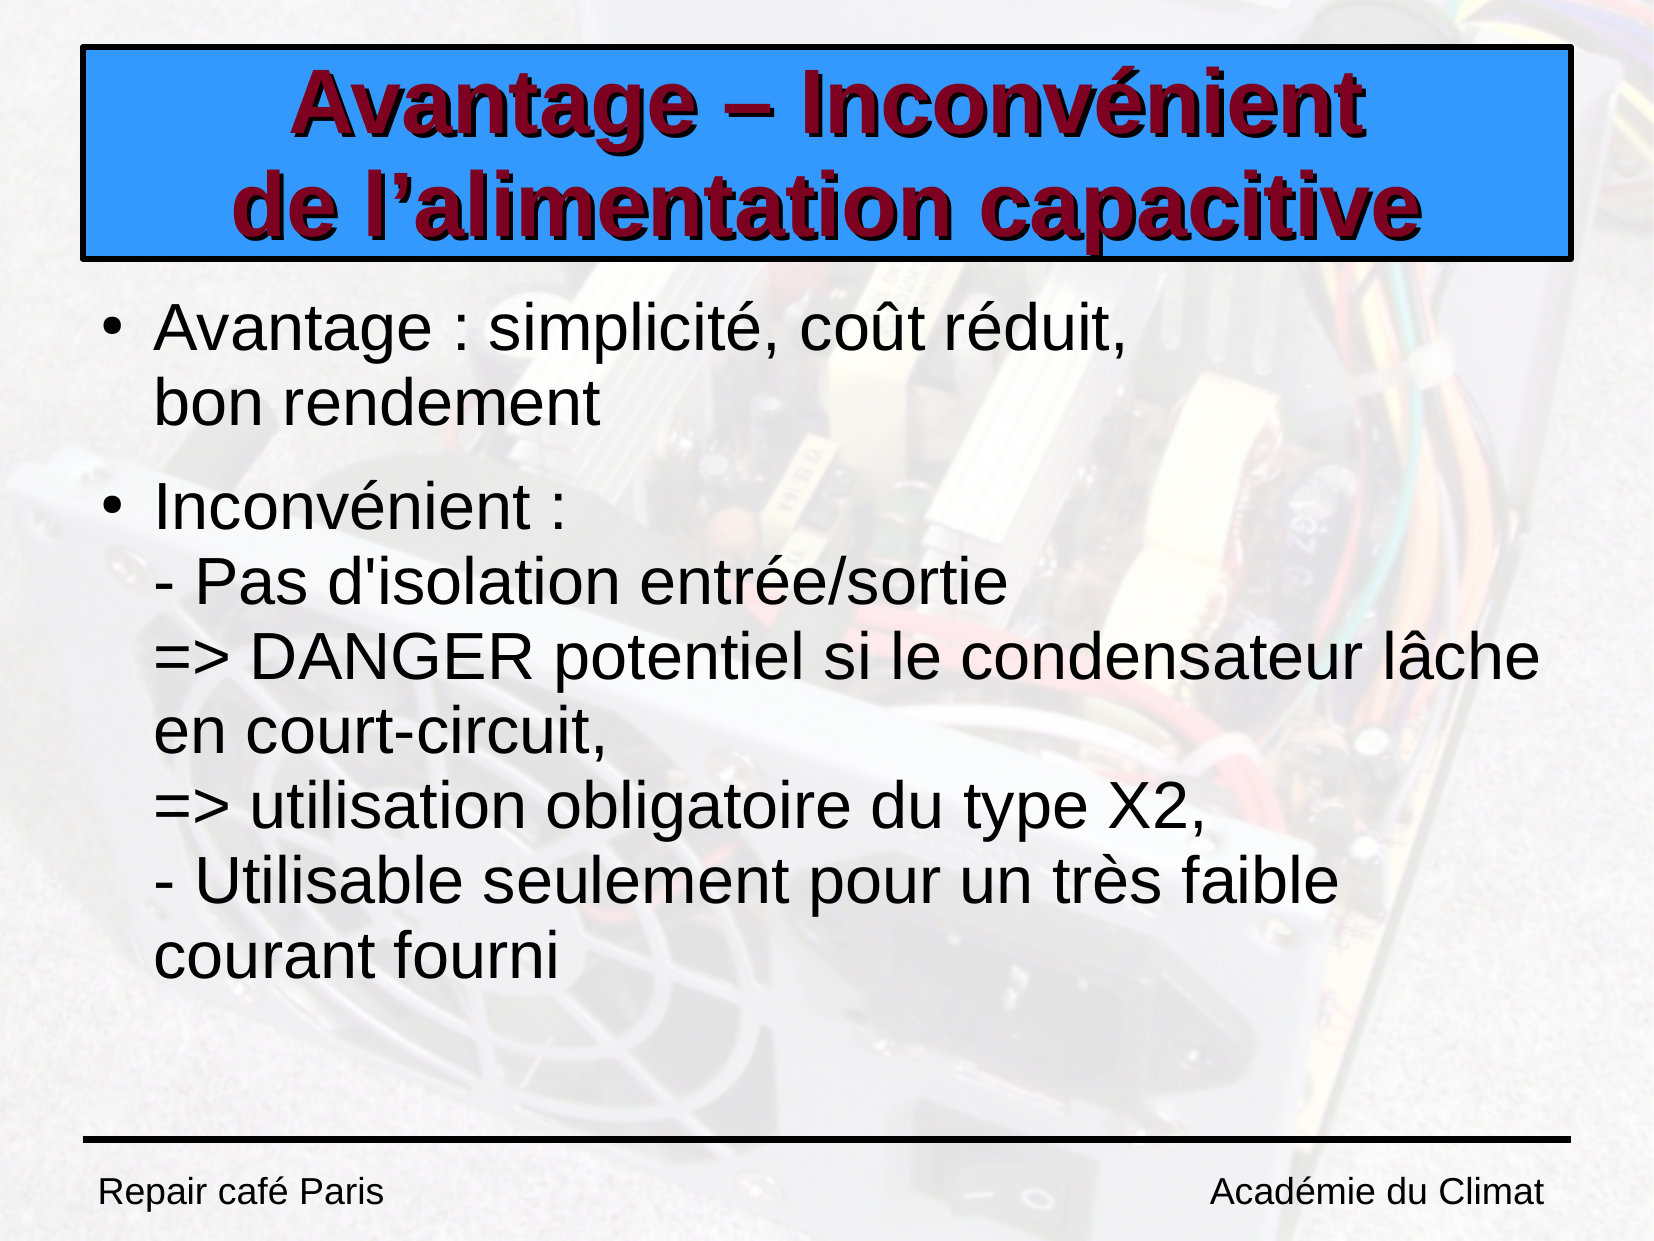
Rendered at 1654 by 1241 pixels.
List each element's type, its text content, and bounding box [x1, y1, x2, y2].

picture [0, 0, 1654, 1241]
list Avantage : simplicité, coût réduit, bon rendement Inconvénient : - Pas d'isolation entrée/sortie => DANGER potentiel si le condensateur lâche en court-circuit, => utilisation obligatoire du type X2, - Utilisable seulement pour un très faible courant fourni [82, 290, 1571, 1010]
title Avantage – Inconvénient de l’alimentation capacitive [82, 47, 1571, 259]
text_box Repair café Paris Académie du Climat [82, 1163, 1571, 1220]
